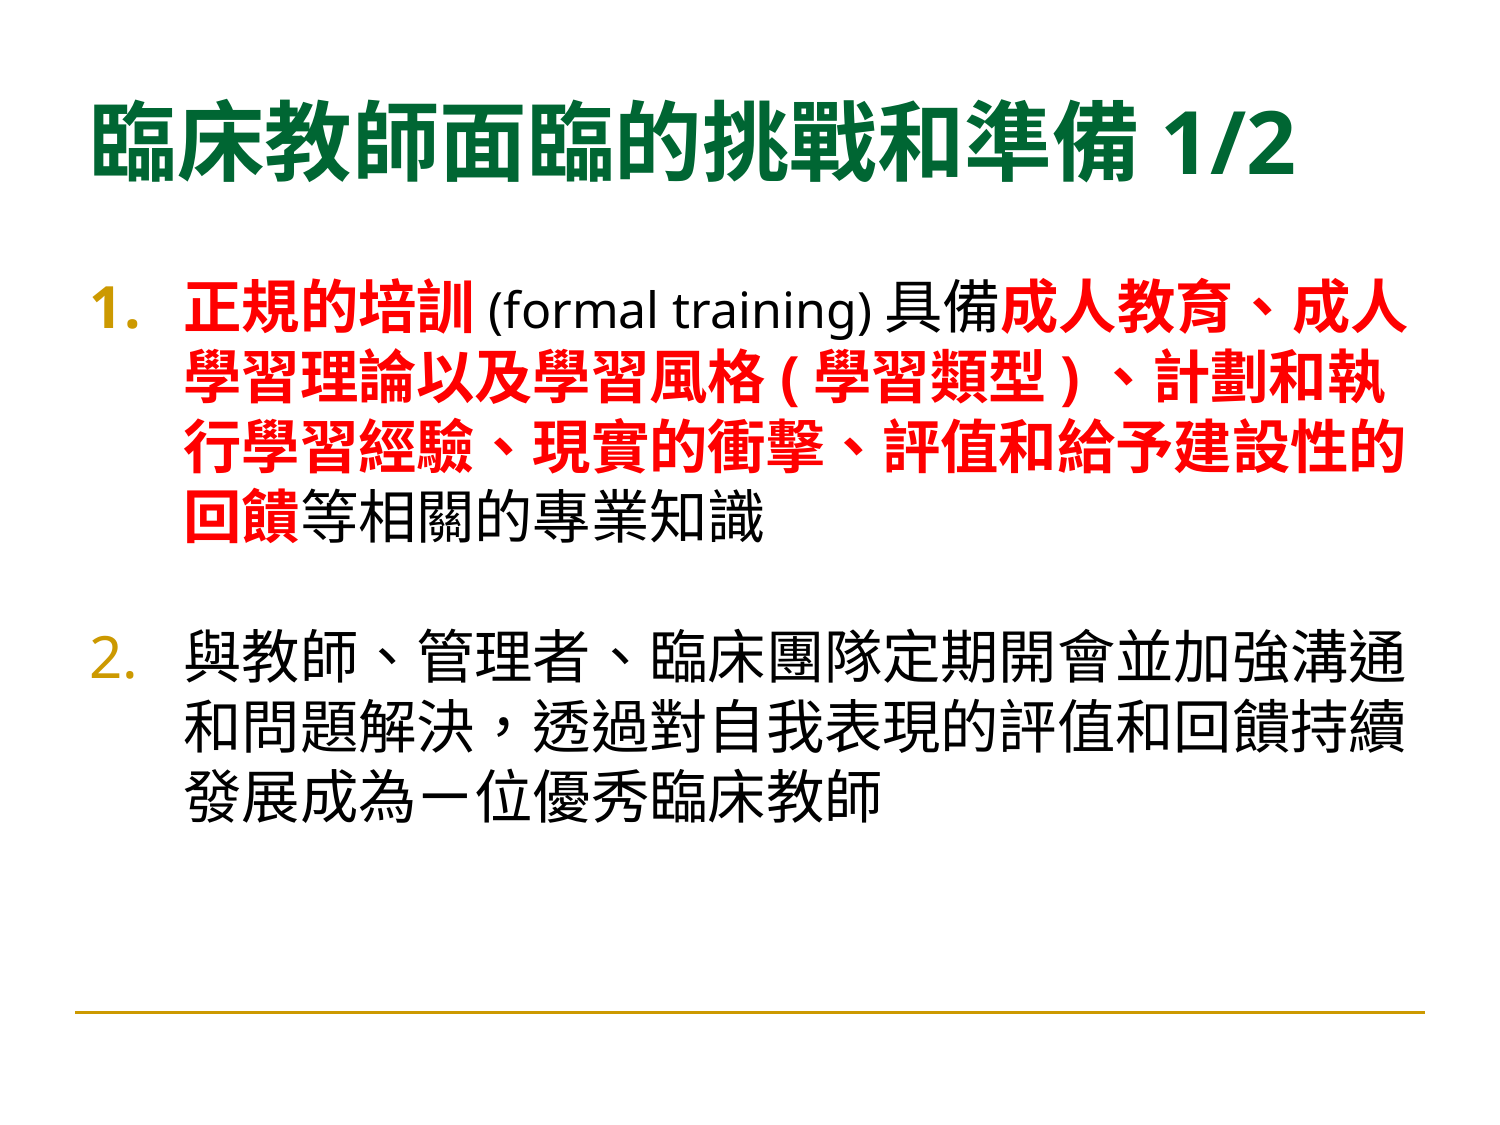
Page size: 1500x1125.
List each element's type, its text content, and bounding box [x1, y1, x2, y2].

title 臨床教師面臨的挑戰和準備1/2 [75, 45, 1425, 233]
list 正規的培訓(formal training)具備成人教育、成人學習理論以及學習風格(學習類型)、計劃和執行學習經驗、現實的衝擊、評值和給予建設性的回饋等相關的專業知識 與教師、管理者、臨床團隊定期開會並加強溝通和問題解決，透過對自我表現的評值和回饋持續發展成為ㄧ位優秀臨床教師 [75, 262, 1425, 1006]
